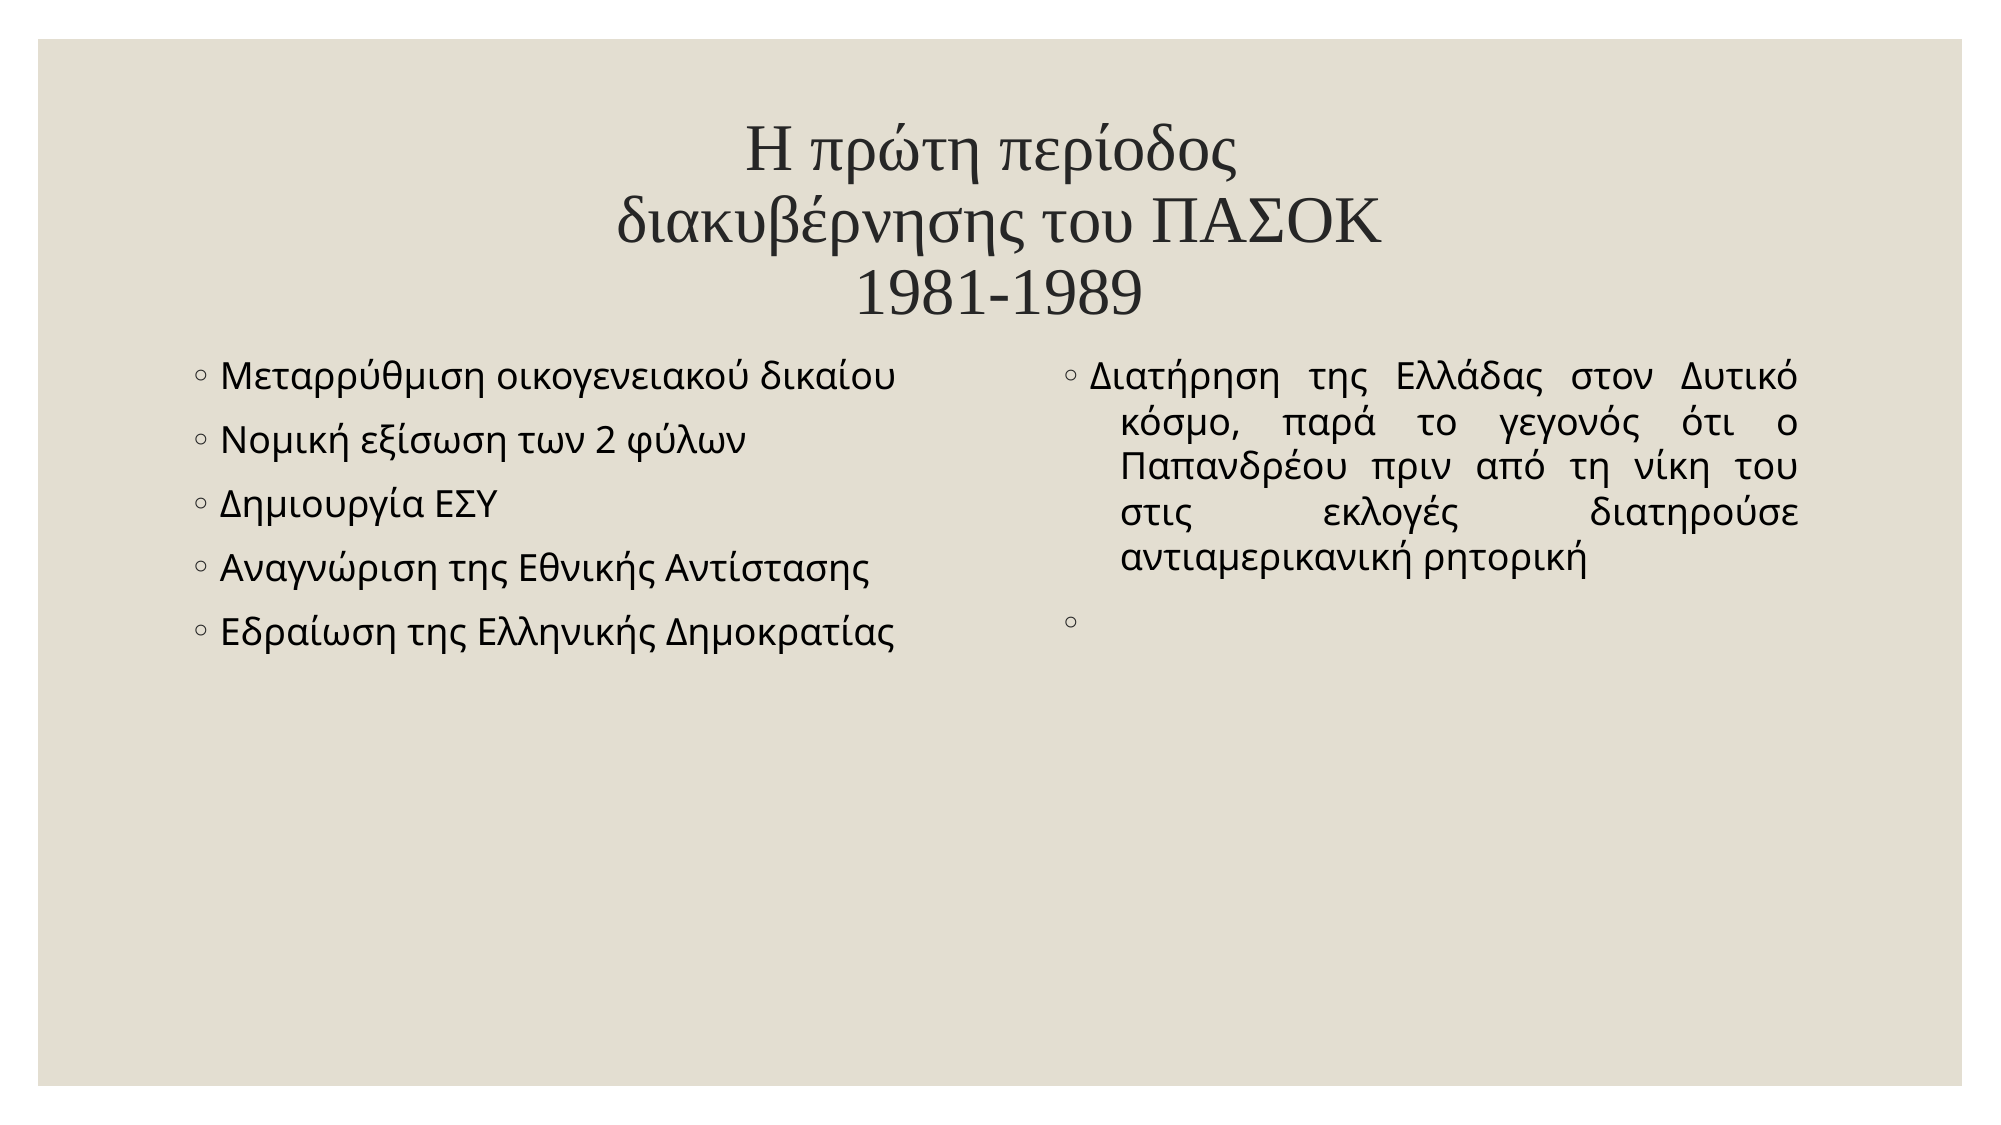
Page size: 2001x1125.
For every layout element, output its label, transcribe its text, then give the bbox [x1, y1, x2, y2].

list Διατήρηση της Ελλάδας στον Δυτικό κόσμο, παρά το γεγονός ότι ο Παπανδρέου πριν από τη νίκη του στις εκλογές διατηρούσε αντιαμερικανική ρητορική [1044, 345, 1825, 961]
list Μεταρρύθμιση οικογενειακού δικαίου Νομική εξίσωση των 2 φύλων Δημιουργία ΕΣΥ Αναγνώριση της Εθνικής Αντίστασης Εδραίωση της Ελληνικής Δημοκρατίας [174, 345, 955, 961]
title Η πρώτη περίοδος διακυβέρνησης του ΠΑΣΟΚ 1981-1989 [174, 105, 1825, 331]
